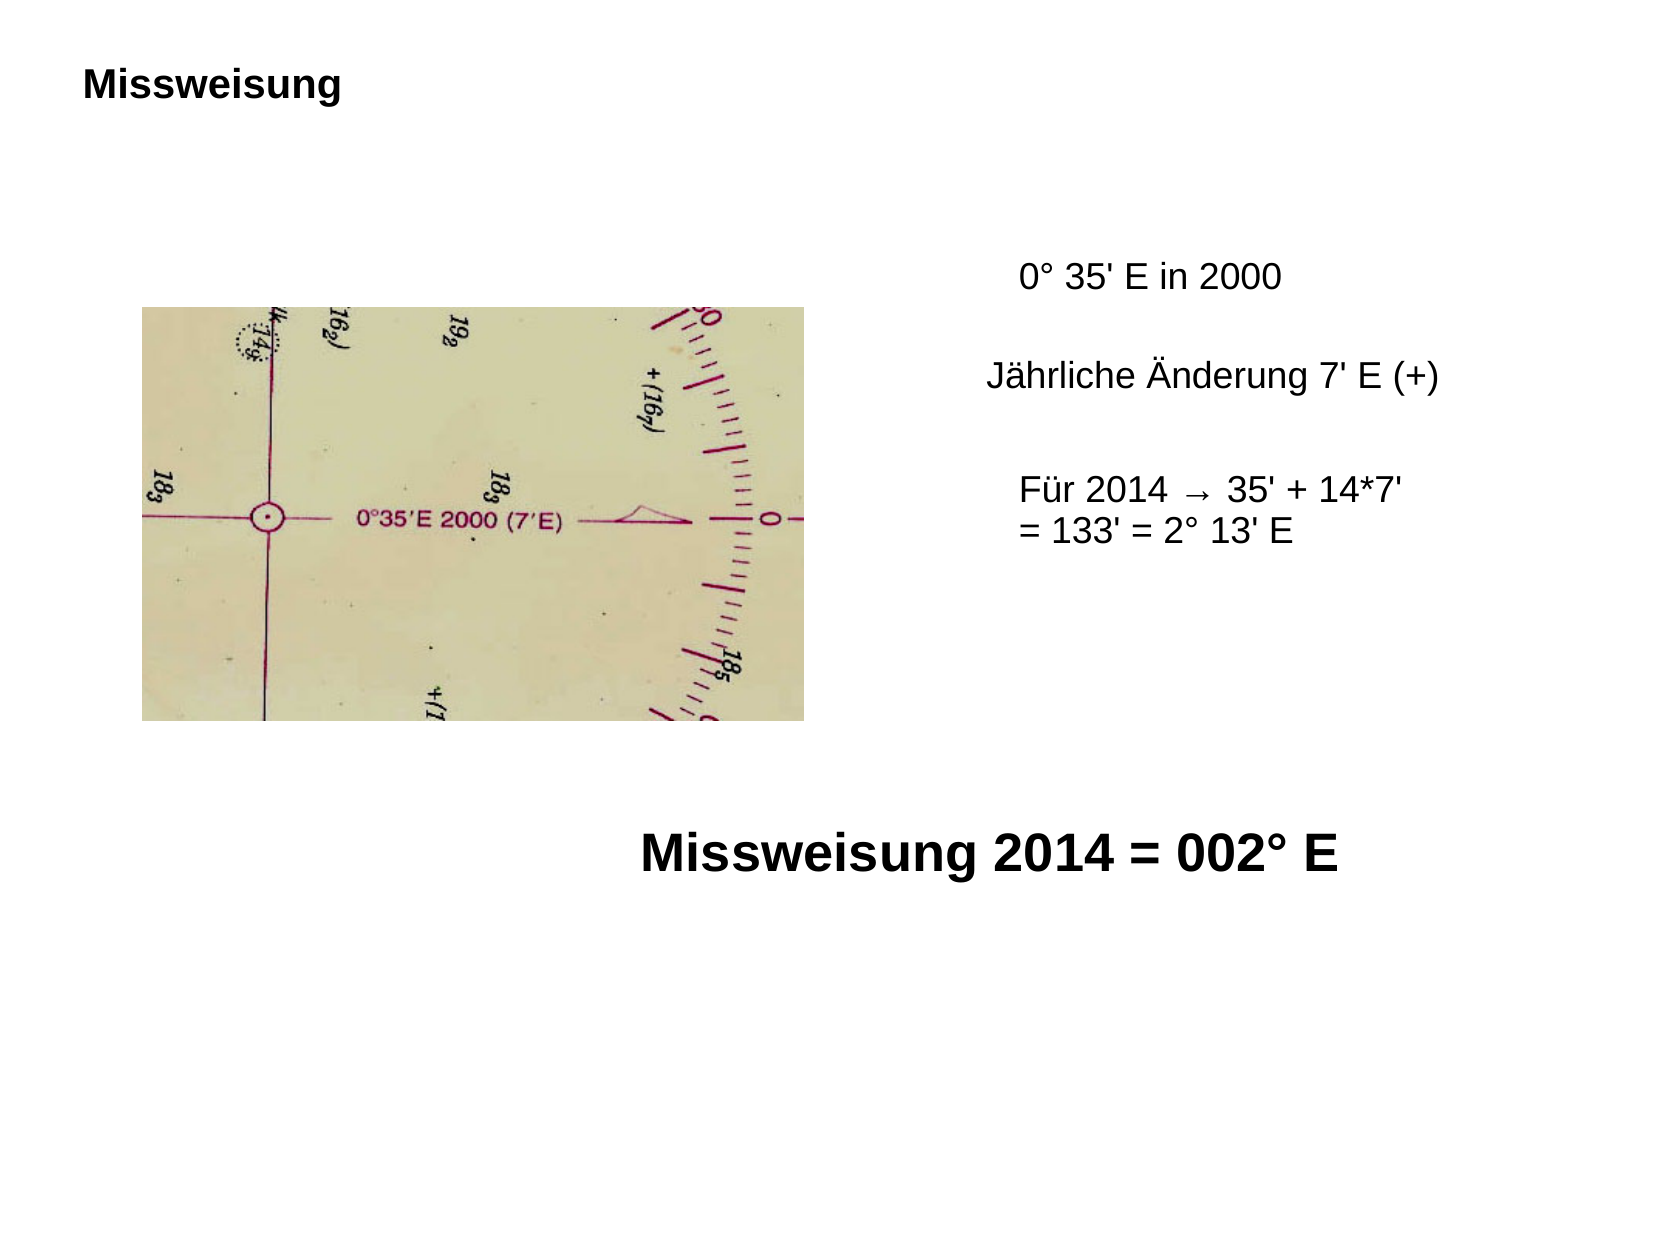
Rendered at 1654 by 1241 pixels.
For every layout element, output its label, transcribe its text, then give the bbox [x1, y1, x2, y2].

text_box Für 2014 → 35' + 14*7' = 133' = 2° 13' E [1003, 460, 1418, 560]
text_box Jährliche Änderung 7' E (+) [971, 347, 1455, 405]
picture [142, 307, 804, 721]
text_box Missweisung 2014 = 002° E [625, 814, 1356, 892]
text_box 0° 35' E in 2000 [1003, 248, 1298, 305]
title Missweisung [82, 49, 934, 119]
